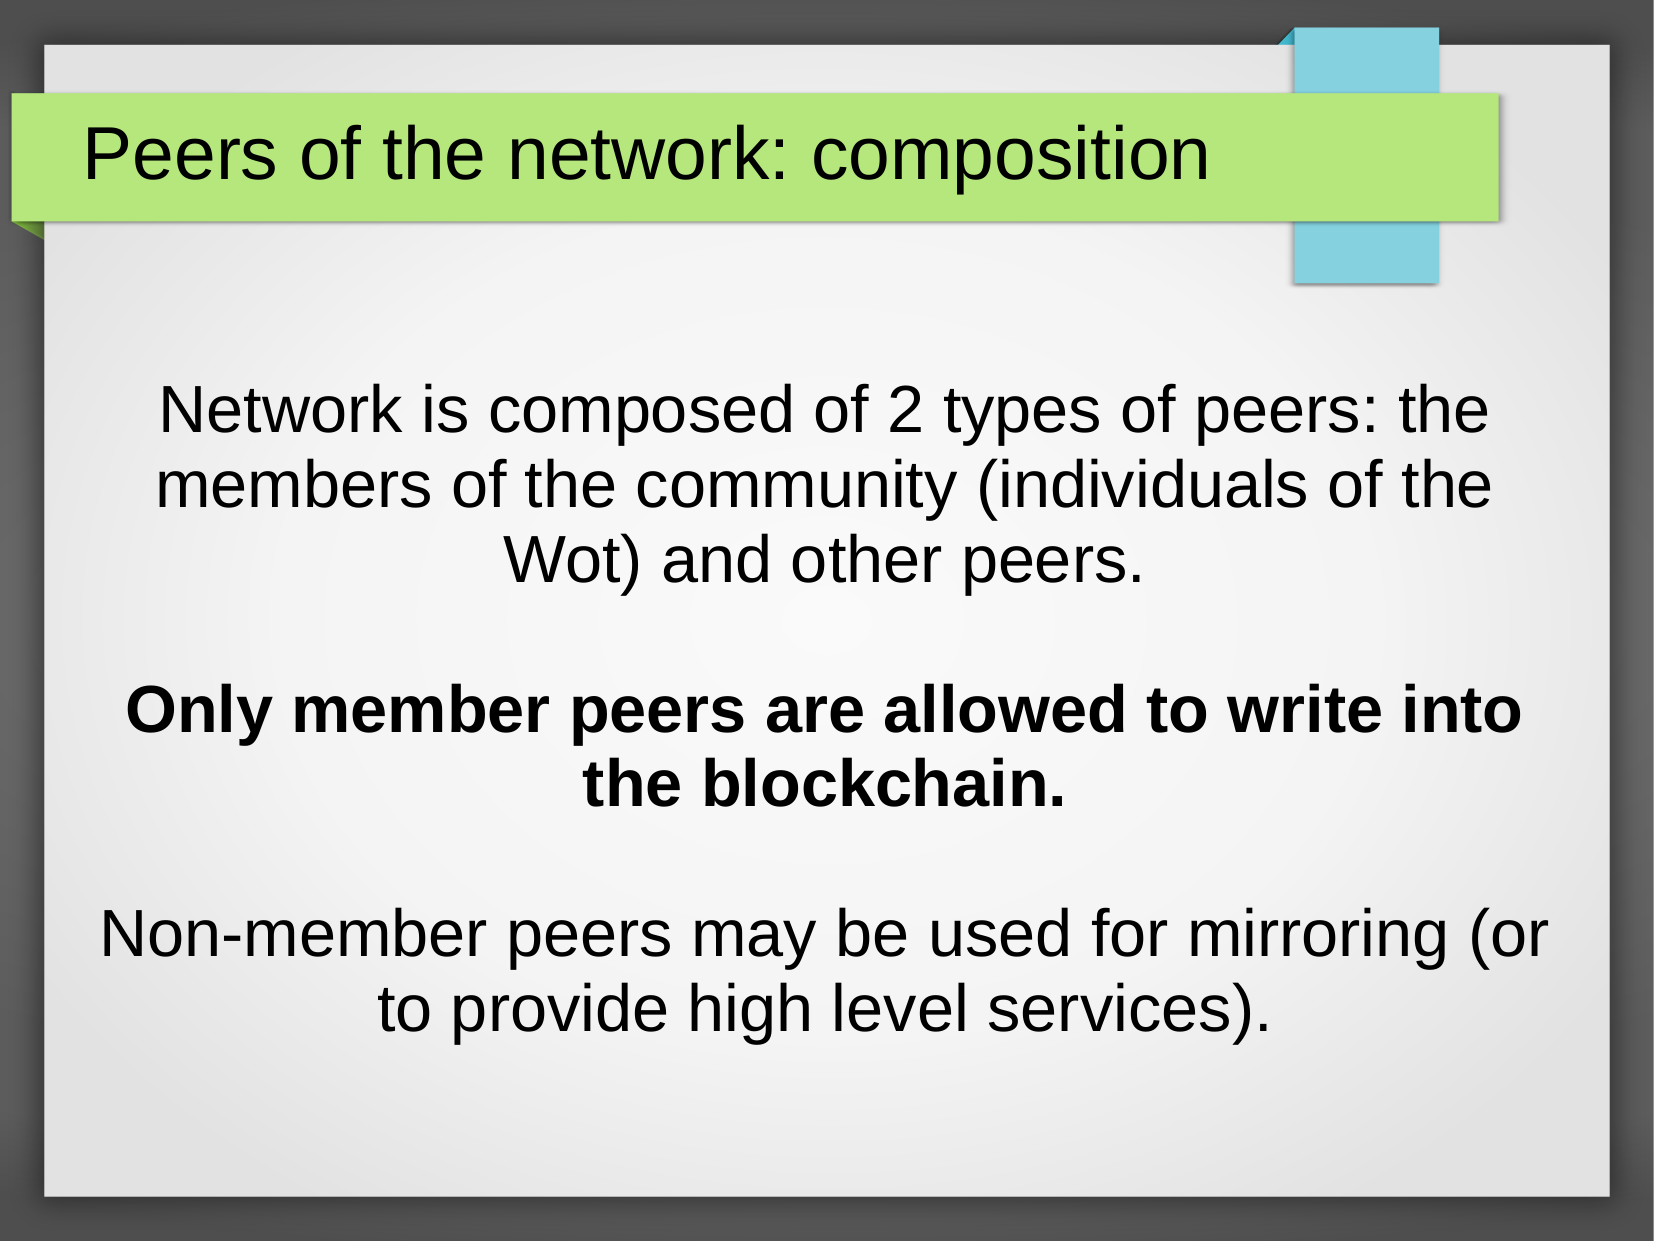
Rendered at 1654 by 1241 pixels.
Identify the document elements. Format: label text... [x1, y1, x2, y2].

picture [0, 0, 1654, 1241]
subtitle Network is composed of 2 types of peers: the members of the community (individuals of the Wot) and other peers. Only member peers are allowed to write into the blockchain. Non-member peers may be used for mirroring (or to provide high level services). [81, 349, 1570, 1069]
title Peers of the network: composition [82, 94, 1501, 213]
